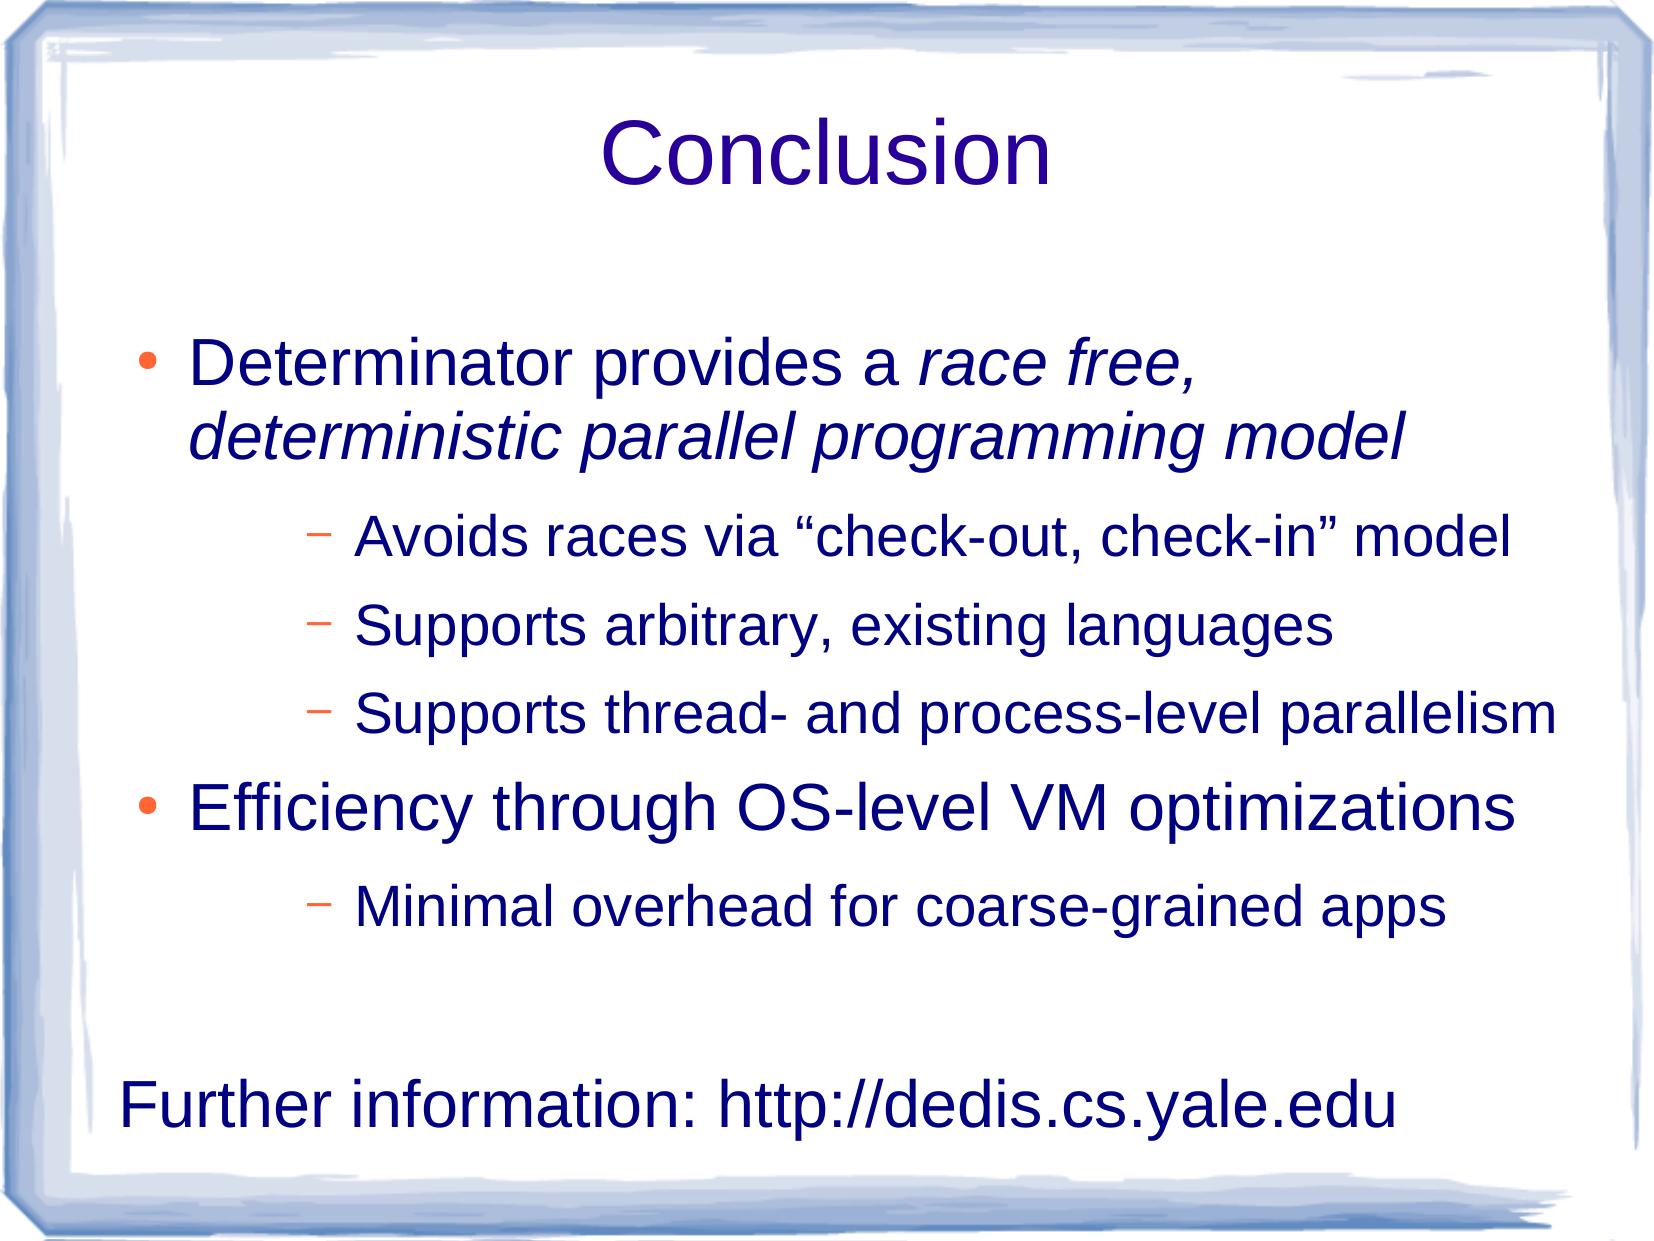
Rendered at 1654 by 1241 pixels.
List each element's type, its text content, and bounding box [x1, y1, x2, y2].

title Conclusion [82, 56, 1571, 250]
picture [0, 0, 1654, 1241]
list Determinator provides a race free, deterministic parallel programming model Avoids races via “check-out, check-in” model Supports arbitrary, existing languages Supports thread- and process-level parallelism Efficiency through OS-level VM optimizations Minimal overhead for coarse-grained apps Further information: http://dedis.cs.yale.edu [118, 324, 1571, 1141]
